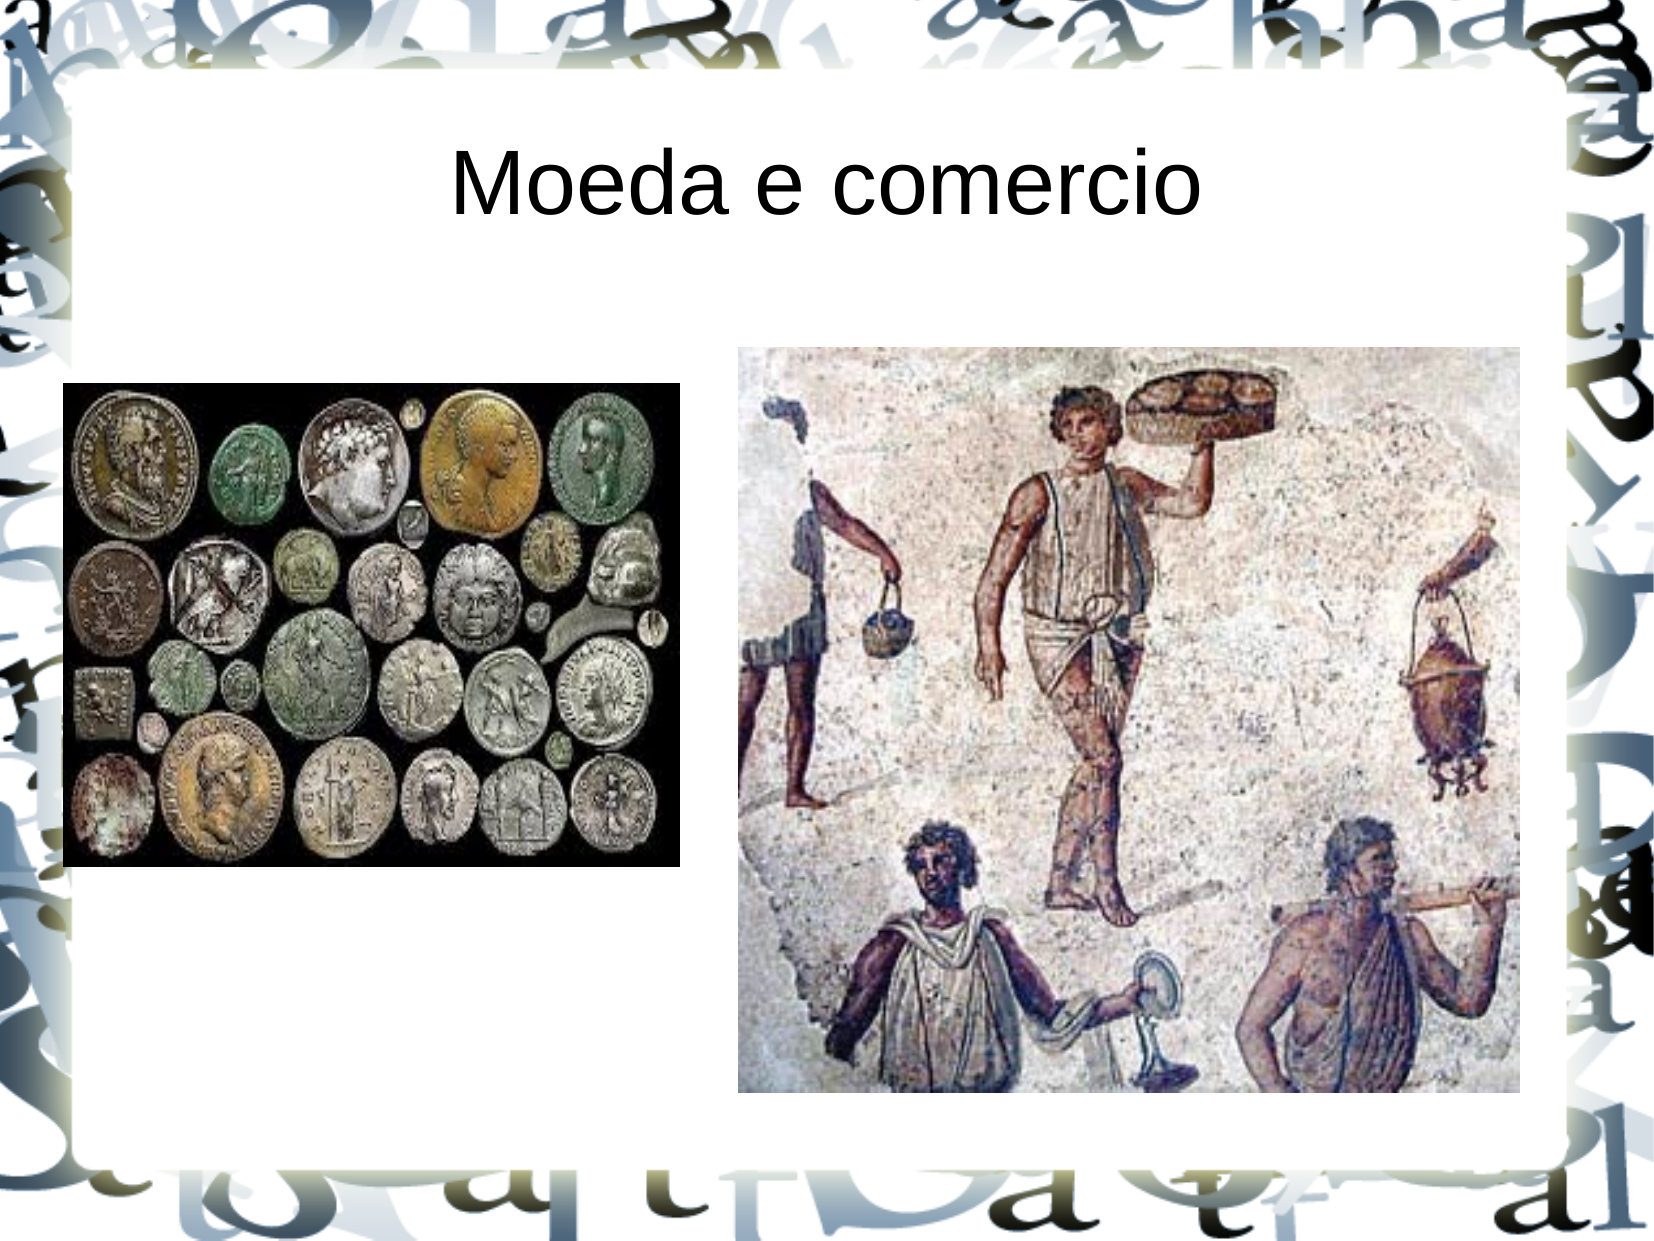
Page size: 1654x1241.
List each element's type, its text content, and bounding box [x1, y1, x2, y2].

title Moeda e comercio [82, 78, 1571, 287]
picture [0, 0, 1654, 1241]
